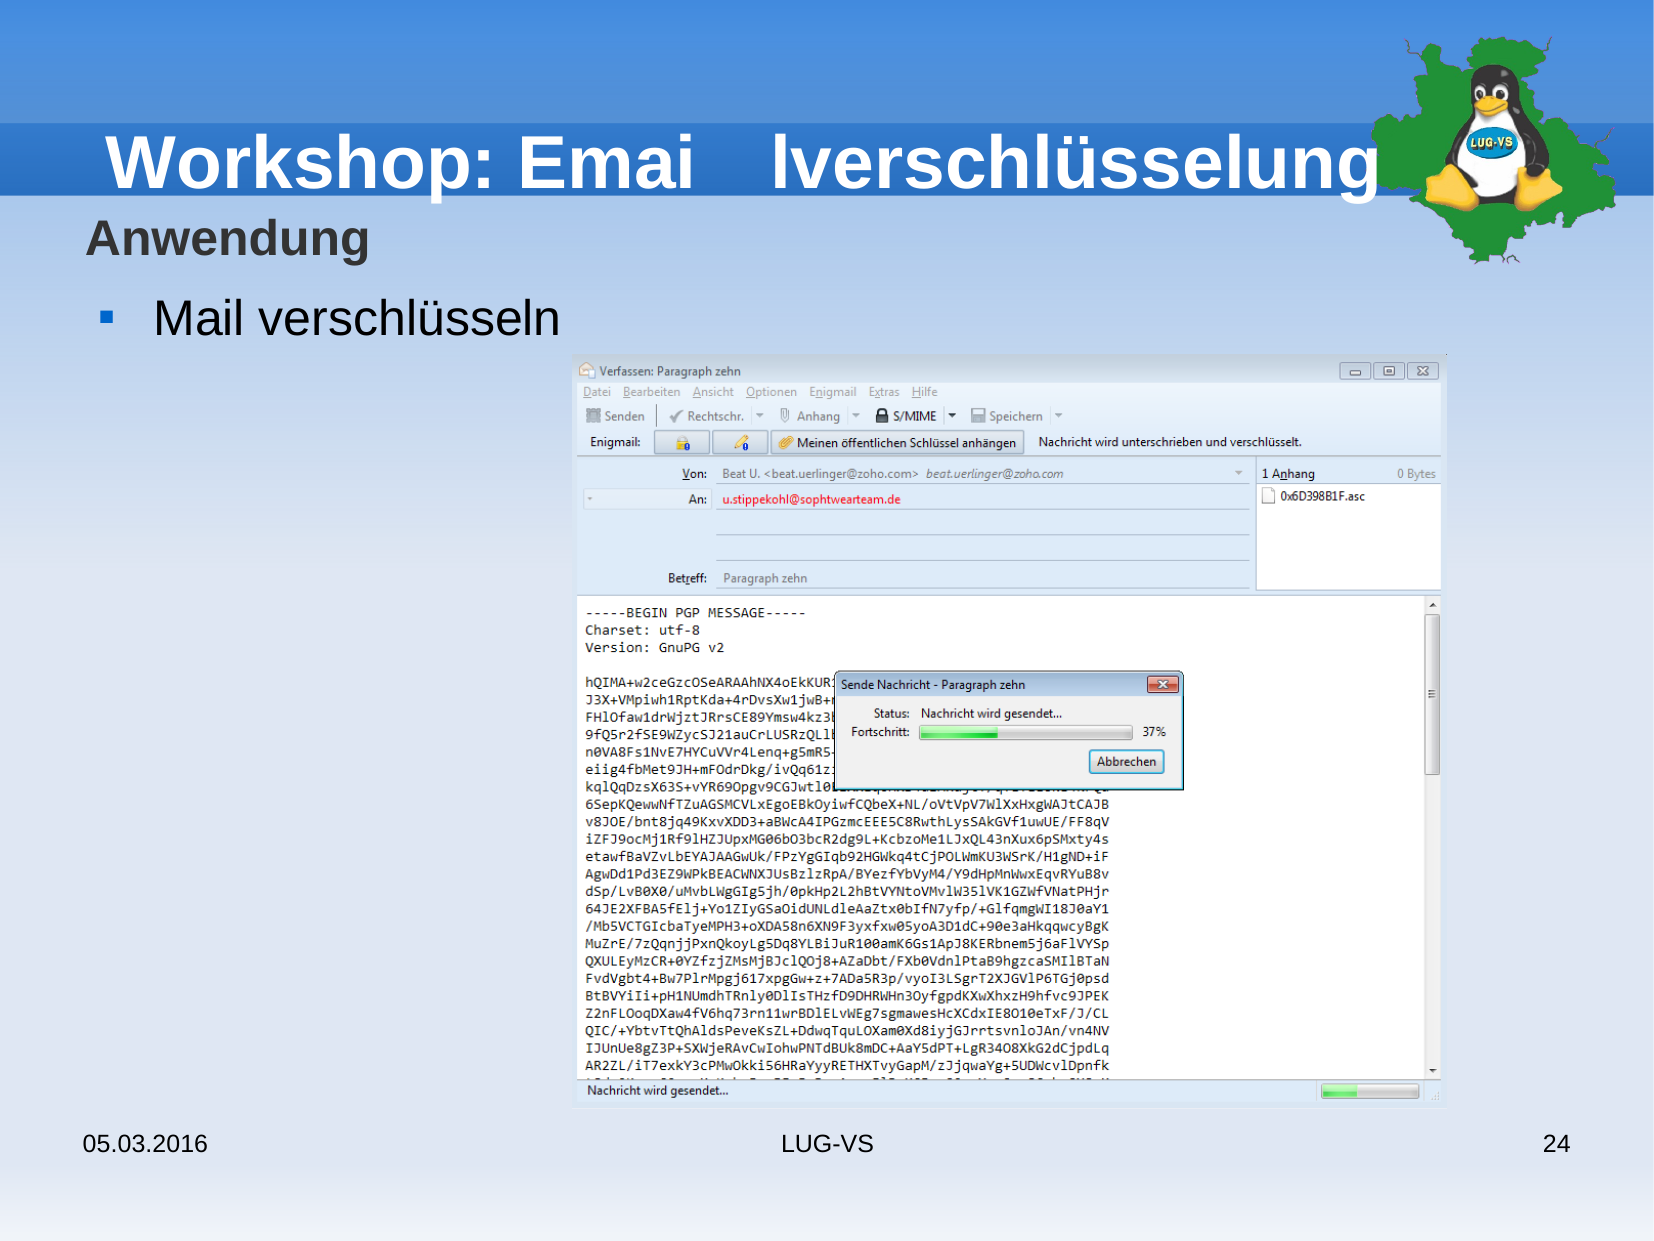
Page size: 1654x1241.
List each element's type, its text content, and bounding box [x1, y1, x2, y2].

title Workshop: Emai lverschlüsselung [0, 59, 1489, 267]
picture [1489, 137, 1512, 149]
picture [0, 0, 1654, 1241]
list Mail verschlüsseln [82, 290, 1571, 1109]
text_box Anwendung [14, 209, 1418, 267]
